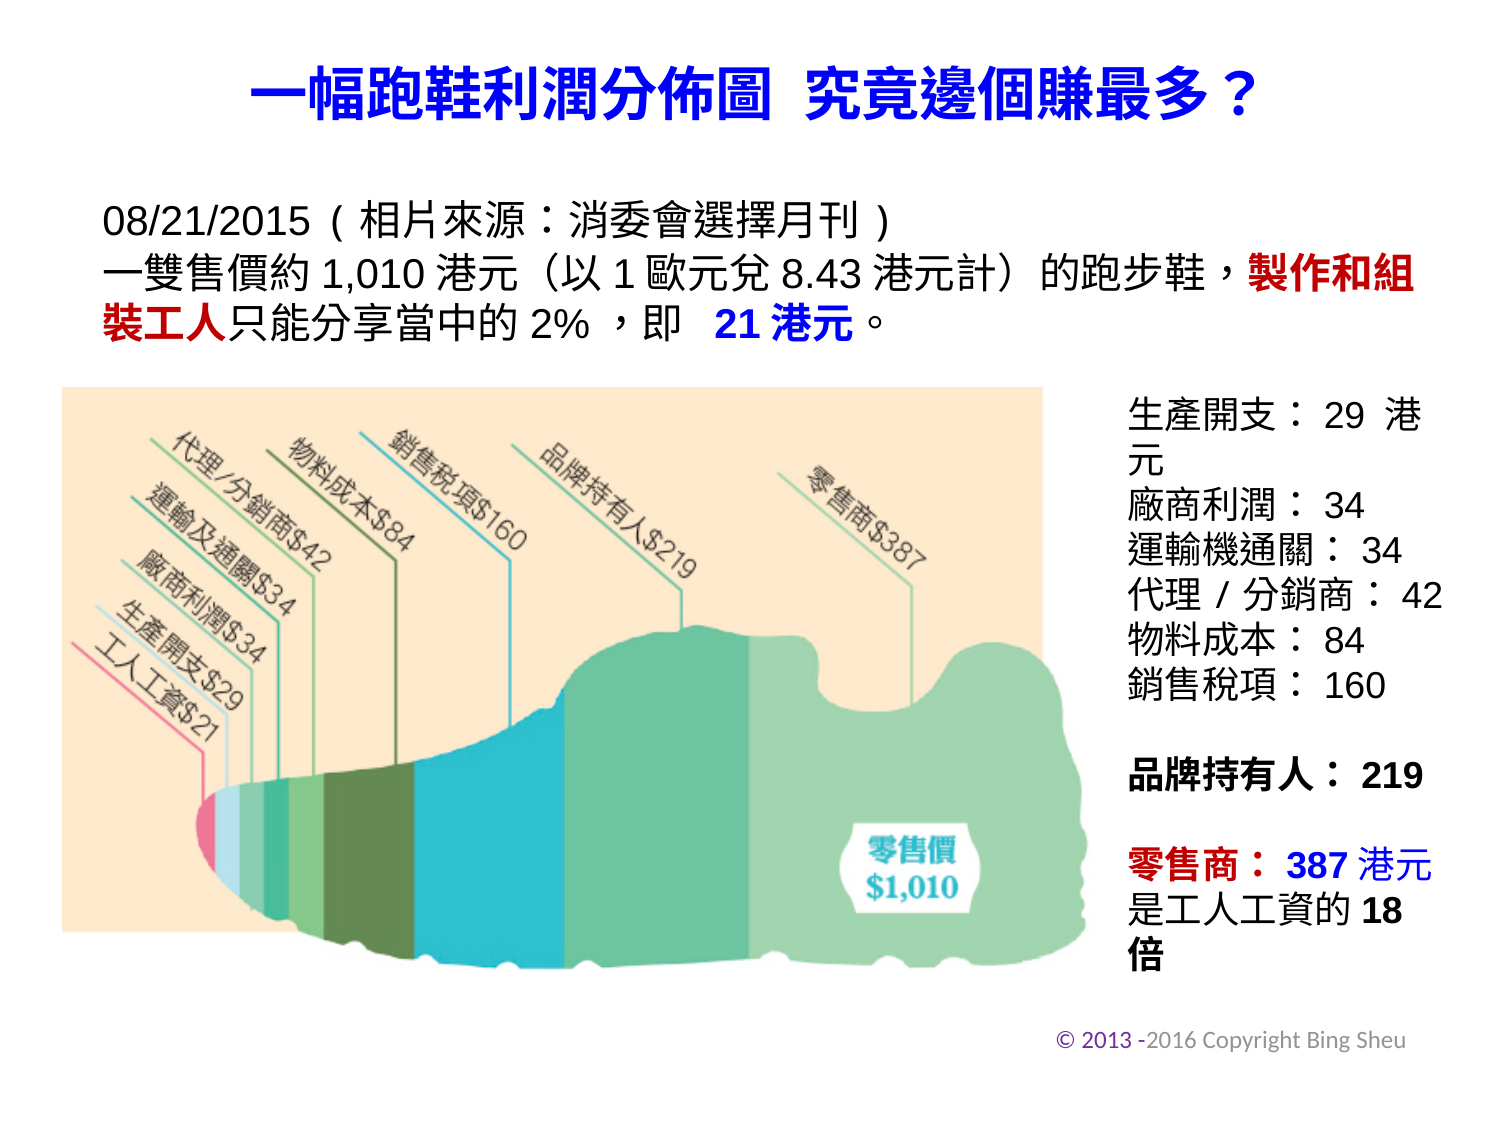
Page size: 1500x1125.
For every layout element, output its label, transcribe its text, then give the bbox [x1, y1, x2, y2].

picture [62, 387, 1100, 988]
text_box 一幅跑鞋利潤分佈圖 究竟邊個賺最多？ 08/21/2015 (相片來源：消委會選擇月刊) 一雙售價約1,010港元（以1歐元兌8.43港元計）的跑步鞋，製作和組裝工人只能分享當中的2%，即 21港元。 [87, 49, 1461, 405]
footer © 2013 -2016 Copyright Bing Sheu [1012, 1015, 1450, 1063]
text_box 生產開支：29 港元 廠商利潤：34 運輸機通關：34 代理/分銷商：42 物料成本：84 銷售稅項：160 品牌持有人：219 零售商：387港元 是工人工資的18倍 [1112, 383, 1461, 984]
